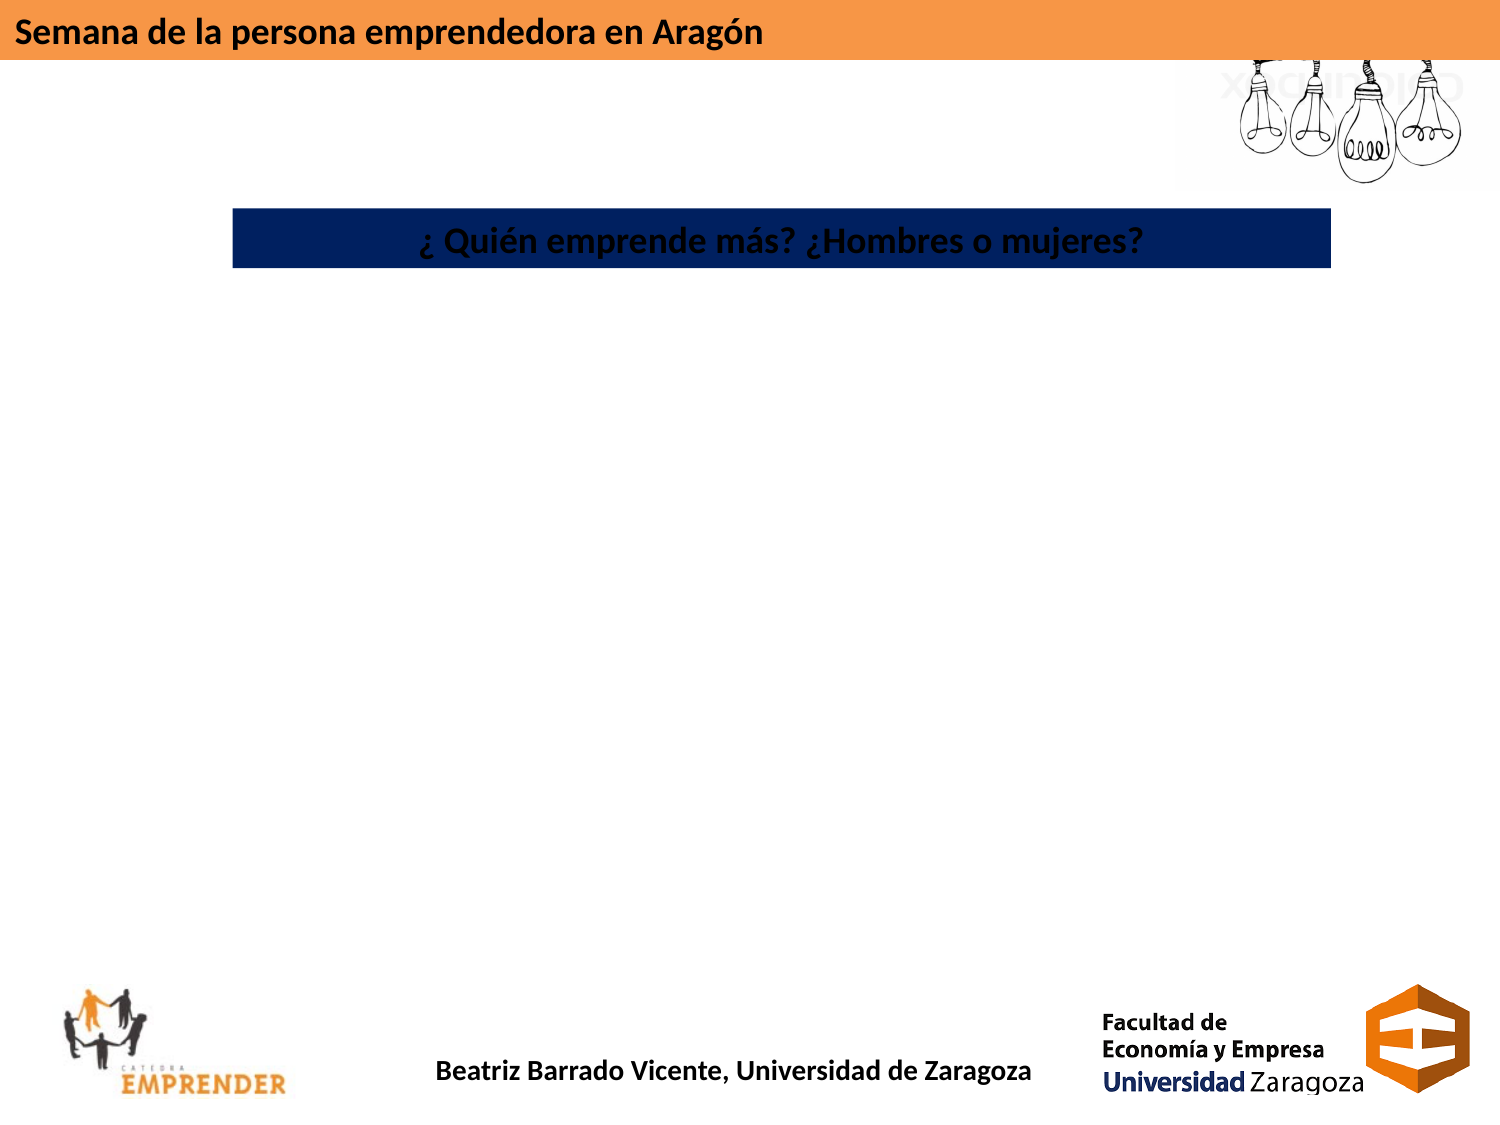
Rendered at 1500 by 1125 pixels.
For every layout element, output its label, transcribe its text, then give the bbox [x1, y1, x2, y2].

text_box Beatriz Barrado Vicente, Universidad de Zaragoza [420, 1044, 1048, 1095]
picture [12, 984, 336, 1099]
picture [1175, 60, 1500, 191]
text_box ¿ Quién emprende más? ¿Hombres o mujeres? [232, 208, 1331, 269]
picture [1092, 984, 1471, 1095]
text_box Semana de la persona emprendedora en Aragón [0, 0, 1500, 60]
